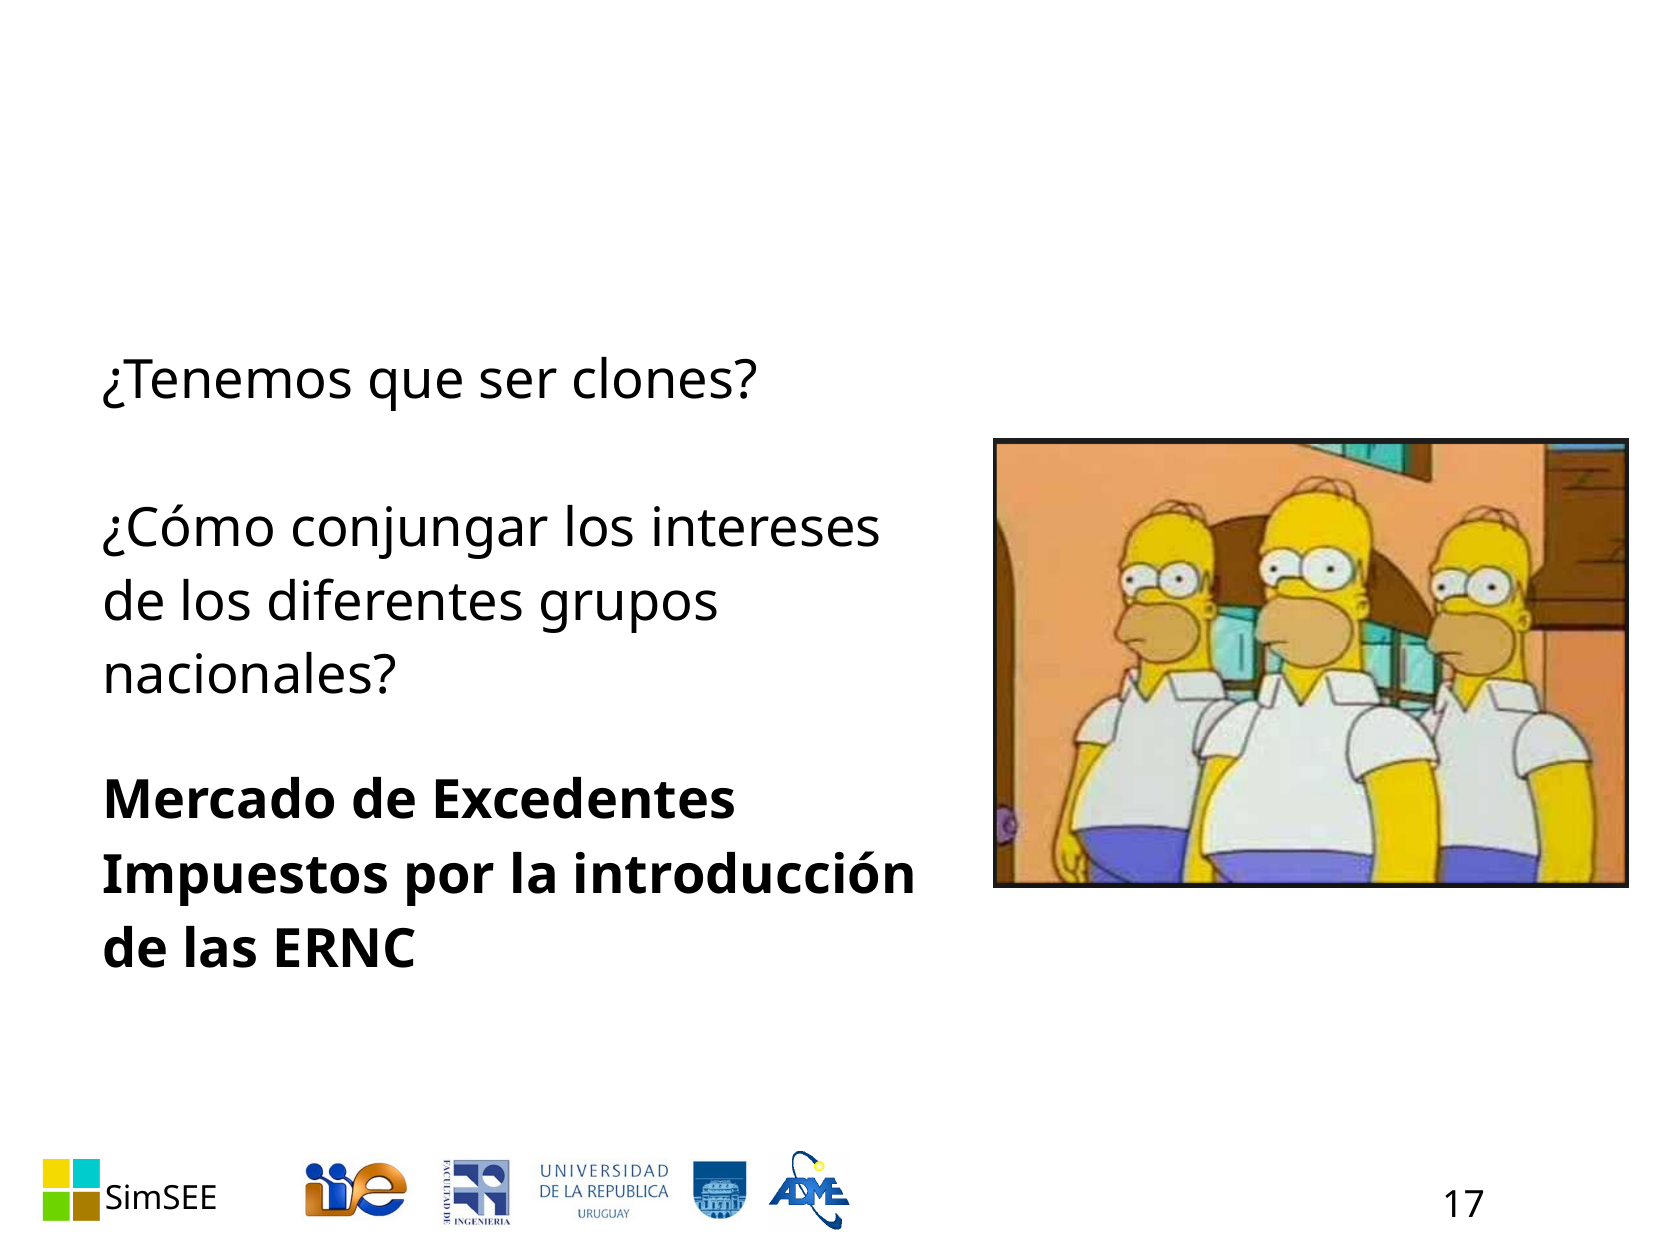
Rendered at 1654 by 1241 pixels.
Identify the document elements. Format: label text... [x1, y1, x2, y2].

picture [769, 1151, 852, 1231]
picture [295, 1154, 752, 1230]
picture [41, 1157, 102, 1223]
picture [993, 438, 1629, 888]
text_box ¿Tenemos que ser clones? ¿Cómo conjungar los intereses de los diferentes grupos nacionales? Mercado de Excedentes Impuestos por la introducción de las ERNC [87, 332, 961, 1122]
